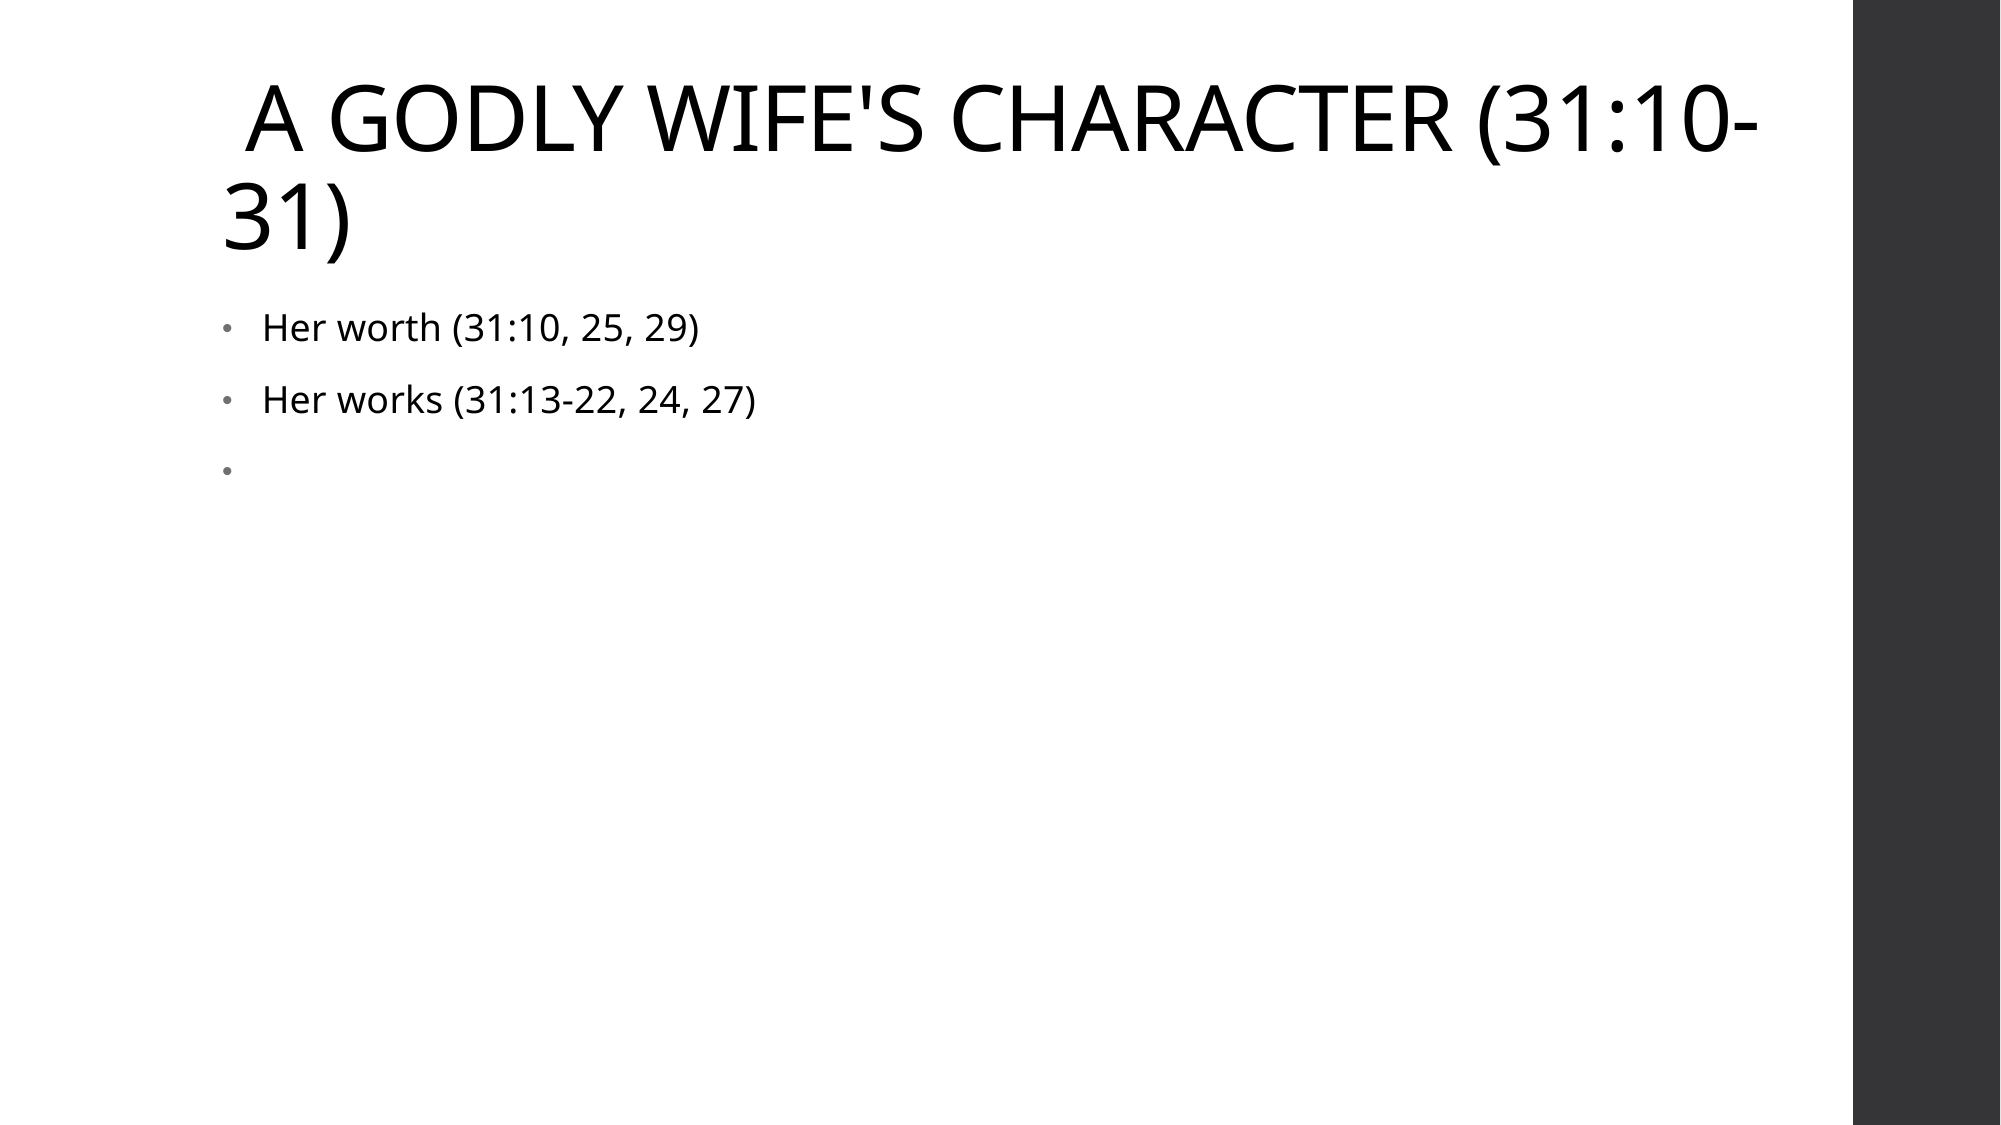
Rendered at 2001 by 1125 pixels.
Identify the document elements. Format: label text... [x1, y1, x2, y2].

title A GODLY WIFE'S CHARACTER (31:10-31) [206, 60, 1797, 278]
list Her worth (31:10, 25, 29) Her works (31:13-22, 24, 27) [206, 299, 1617, 1014]
